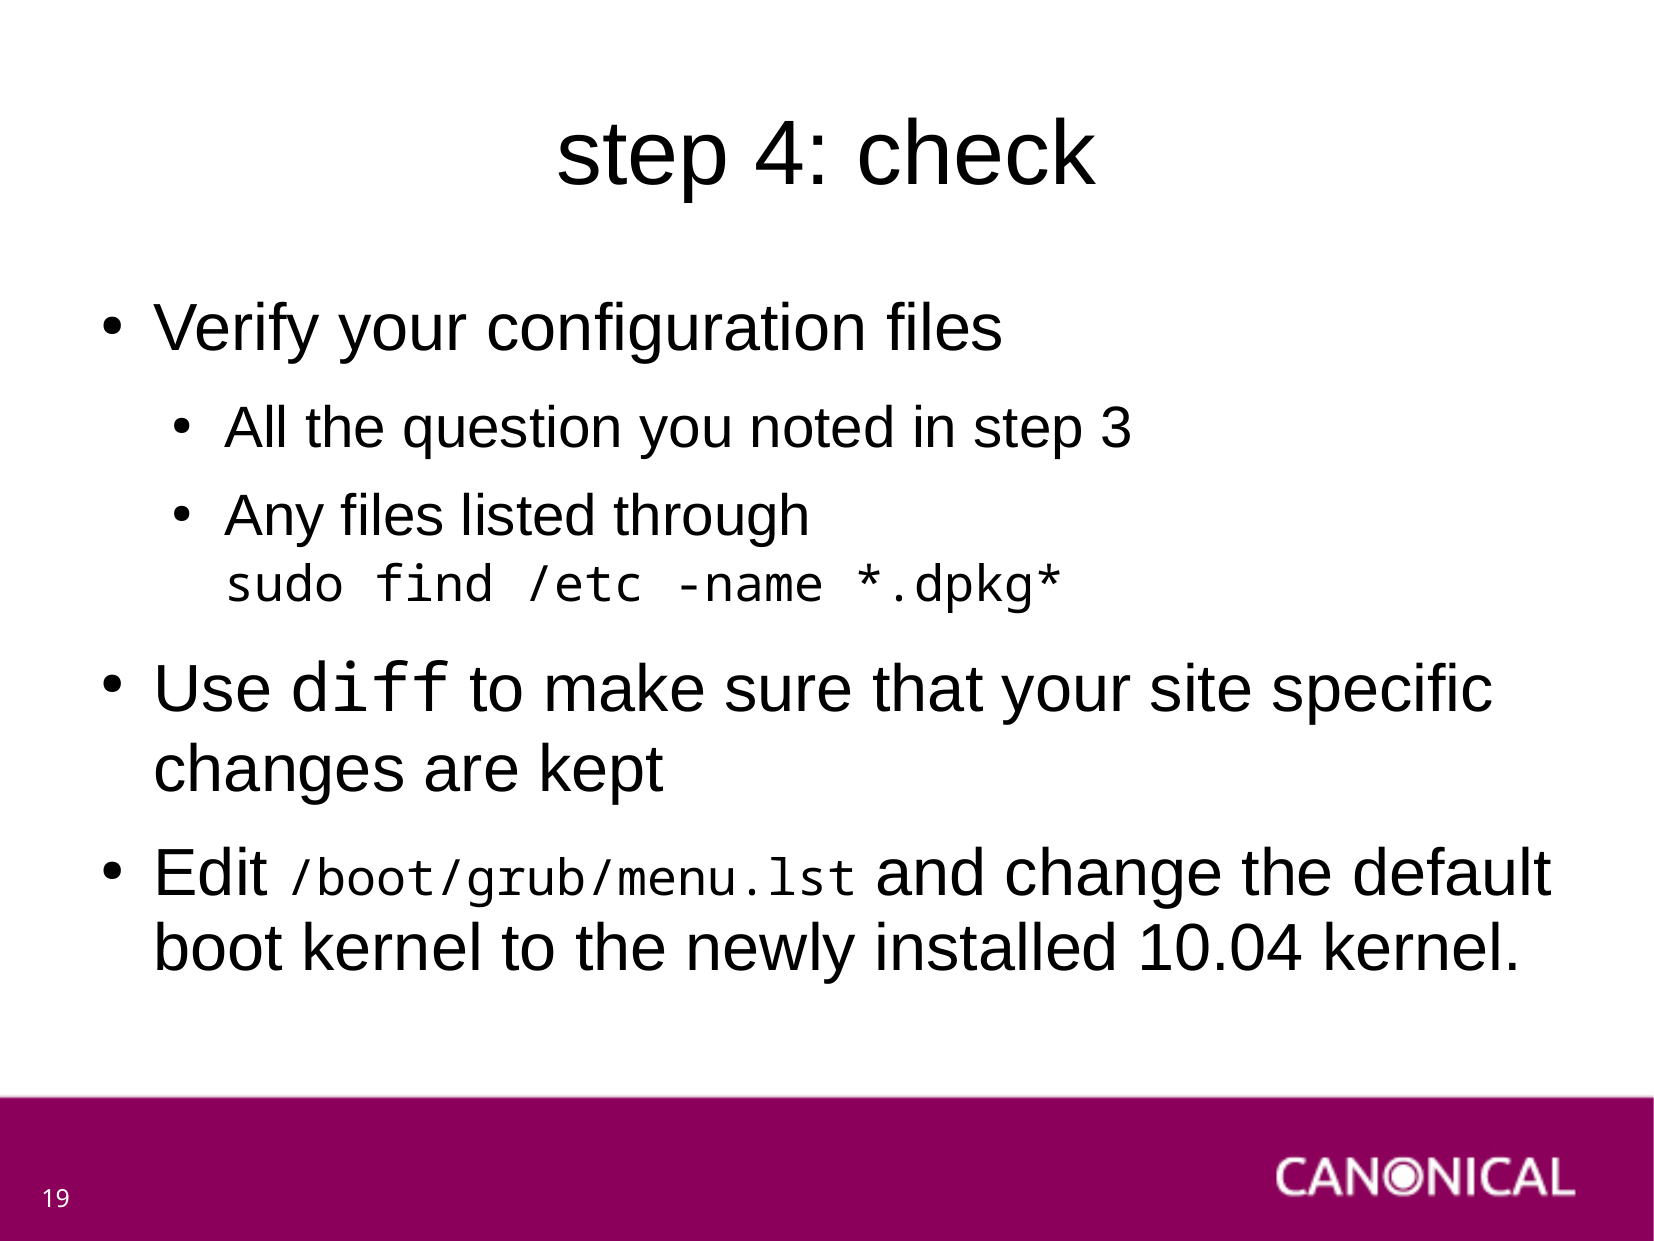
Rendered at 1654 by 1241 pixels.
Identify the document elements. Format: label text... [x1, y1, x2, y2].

list Verify your configuration files All the question you noted in step 3 Any files listed through sudo find /etc -name *.dpkg* Use diff to make sure that your site specific changes are kept Edit /boot/grub/menu.lst and change the default boot kernel to the newly installed 10.04 kernel. [82, 290, 1571, 1109]
picture [0, 0, 1654, 1241]
title step 4: check [82, 56, 1571, 250]
